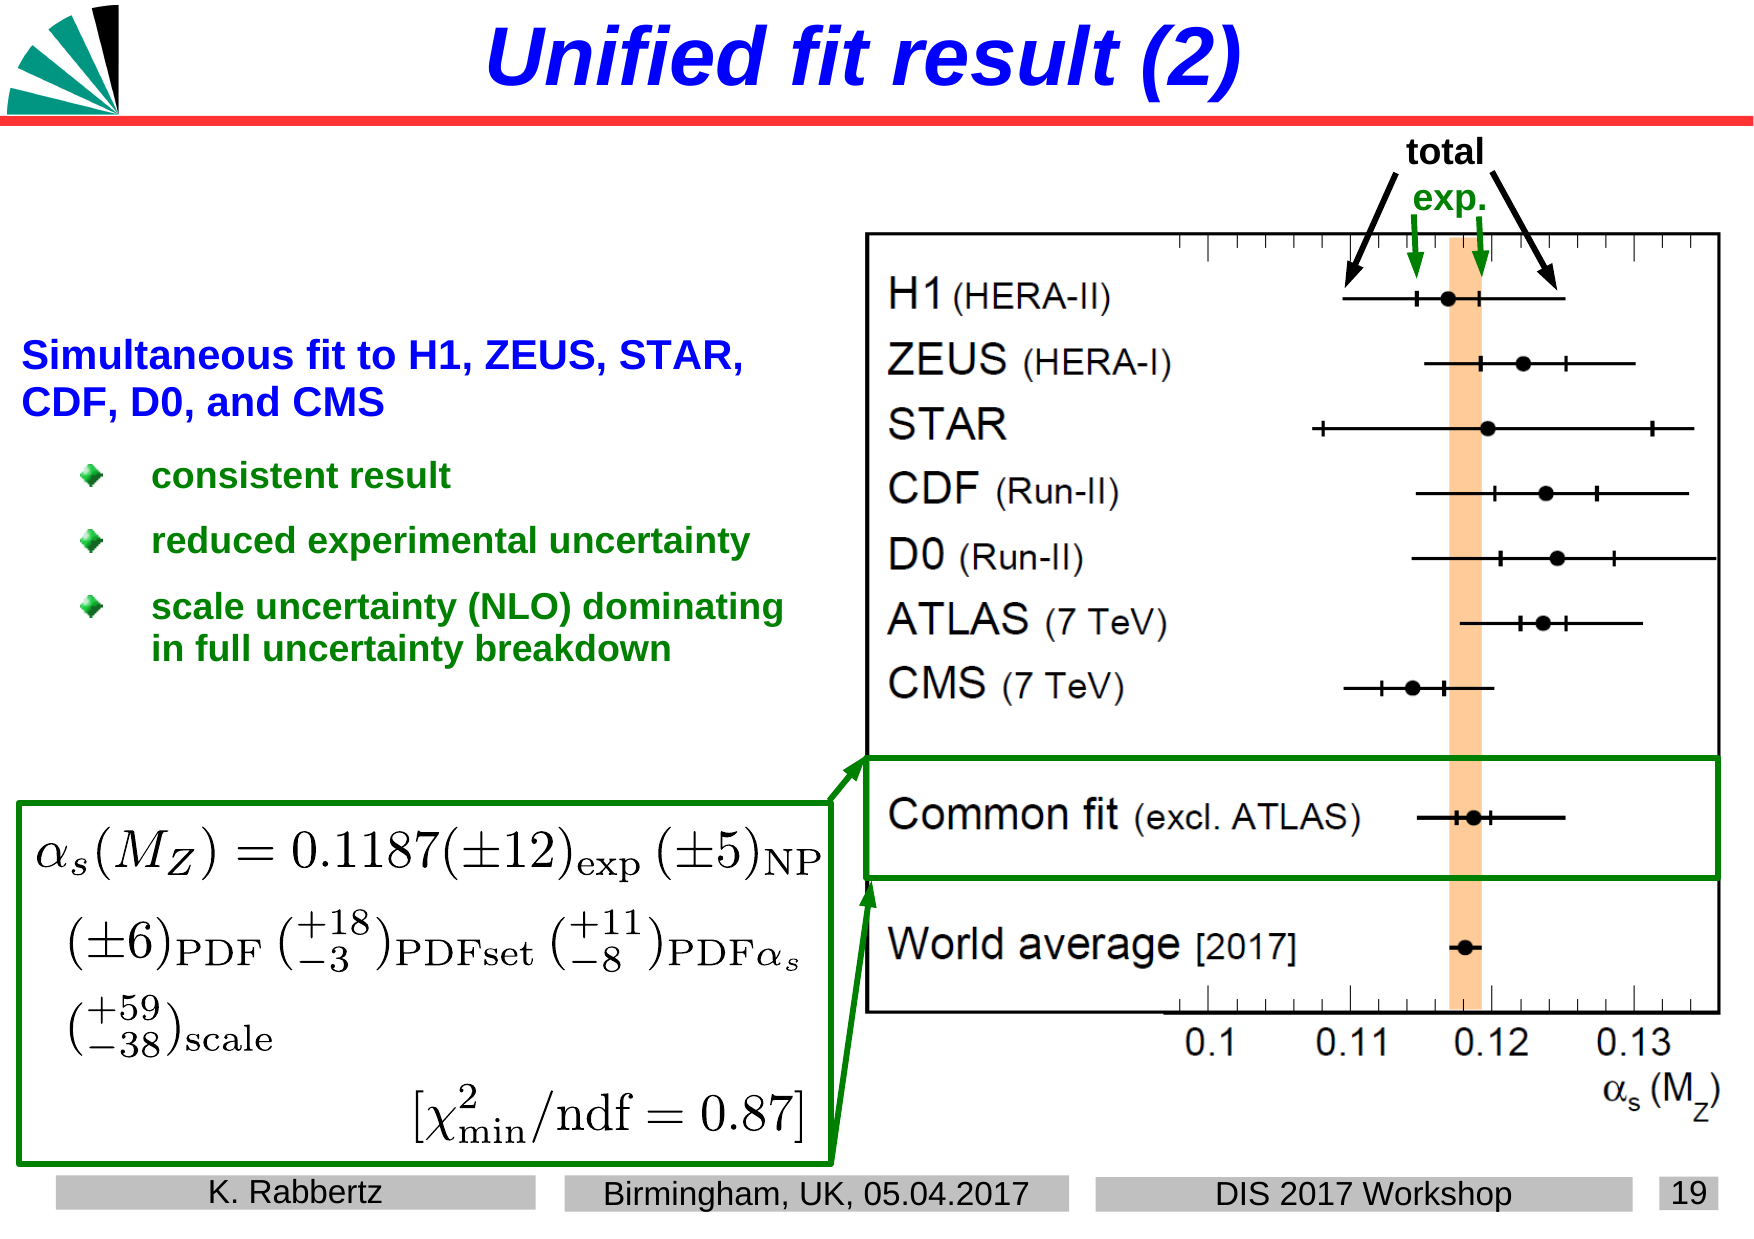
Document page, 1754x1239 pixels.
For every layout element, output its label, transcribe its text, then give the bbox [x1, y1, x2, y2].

picture [869, 761, 1715, 875]
text_box [34, 826, 824, 883]
title Unified fit result (2) [123, 0, 1606, 114]
list Simultaneous fit to H1, ZEUS, STAR, CDF, D0, and CMS consistent result reduced experimental uncertainty scale uncertainty (NLO) dominating in full uncertainty breakdown [21, 331, 804, 707]
text_box total [1394, 124, 1498, 179]
picture [7, 5, 119, 116]
picture [862, 227, 1731, 1130]
text_box [64, 994, 274, 1062]
text_box [64, 909, 801, 976]
text_box [409, 1083, 808, 1143]
picture [862, 767, 870, 897]
text_box exp. [1400, 179, 1500, 225]
